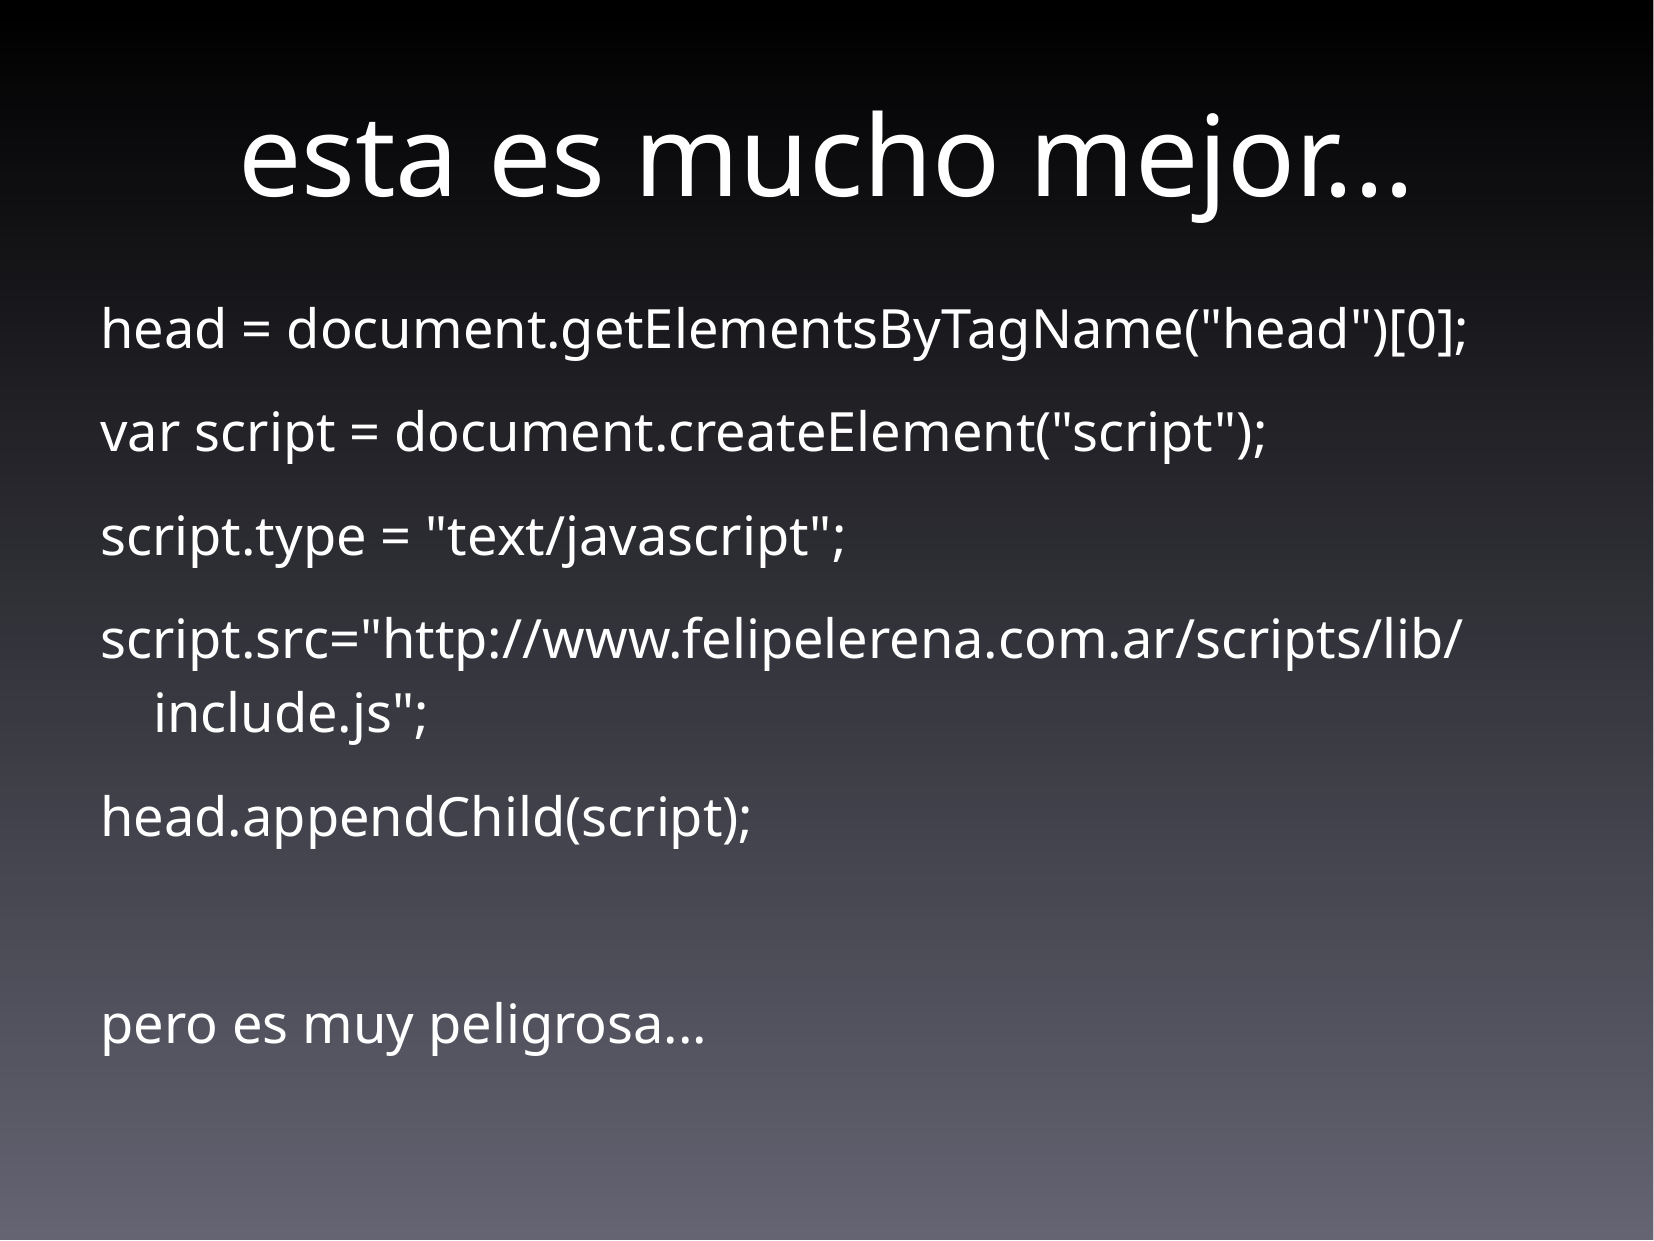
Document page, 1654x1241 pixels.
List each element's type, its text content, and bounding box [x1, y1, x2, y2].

list head = document.getElementsByTagName("head")[0]; var script = document.createElement("script"); script.type = "text/javascript"; script.src="http://www.felipelerena.com.ar/scripts/lib/include.js"; head.appendChild(script); pero es muy peligrosa... [82, 290, 1571, 1241]
title esta es mucho mejor... [82, 56, 1571, 250]
